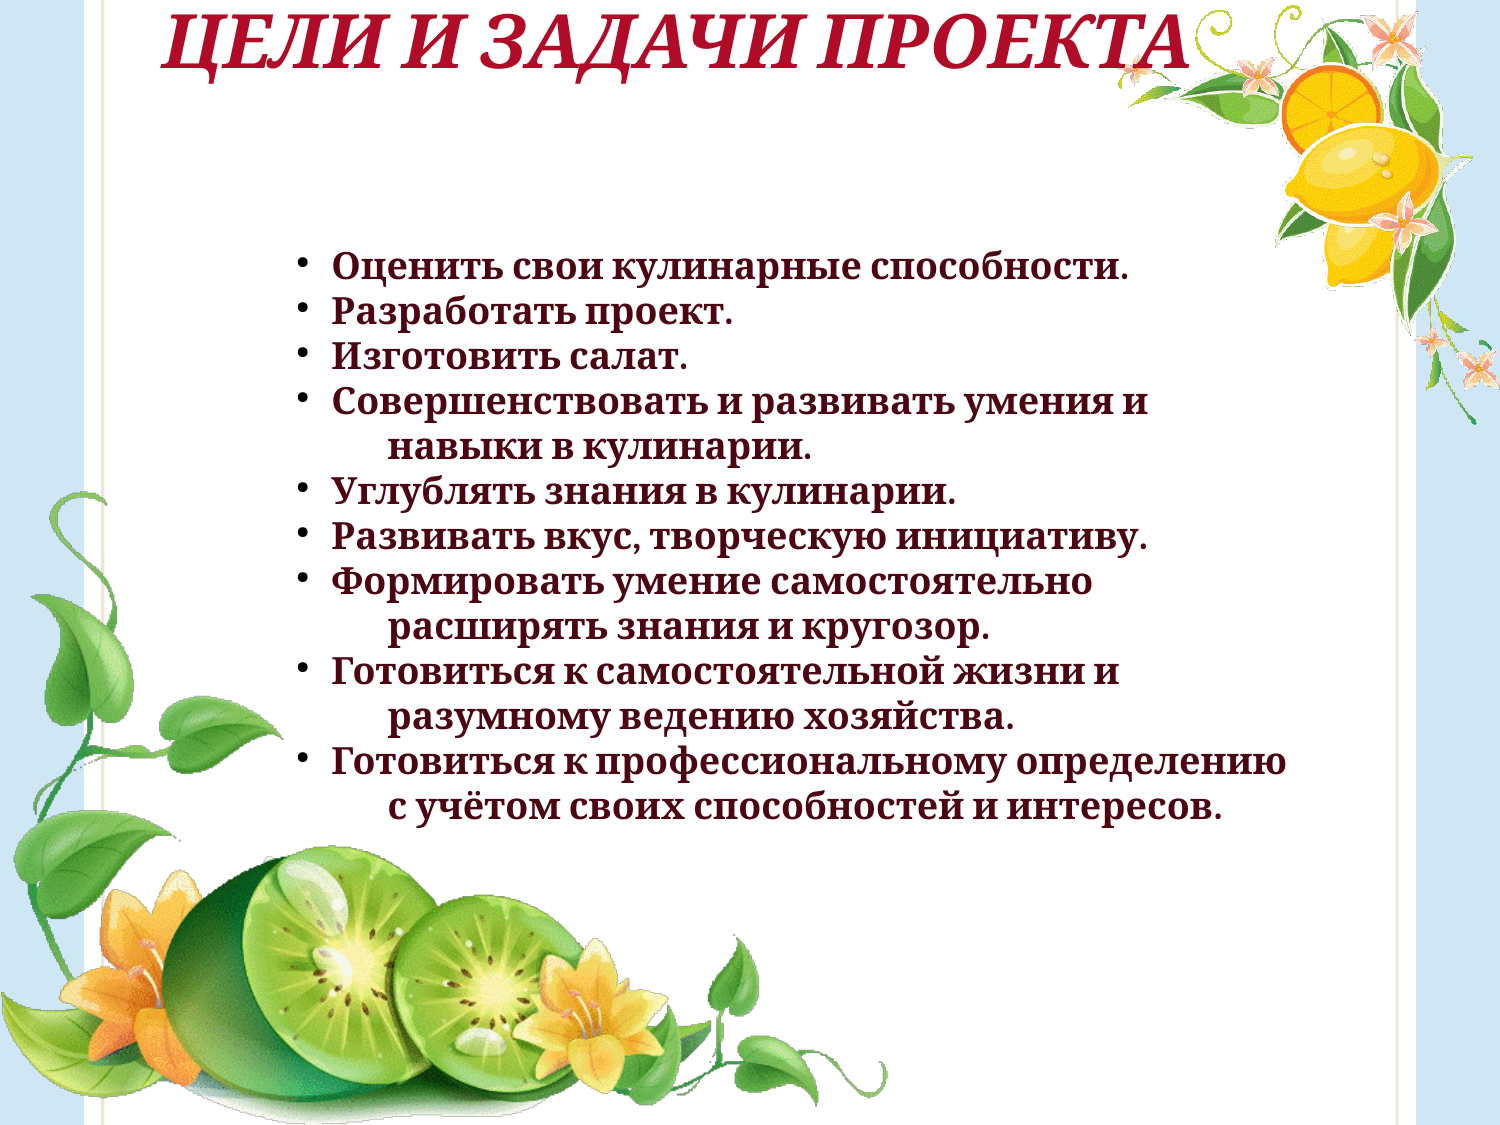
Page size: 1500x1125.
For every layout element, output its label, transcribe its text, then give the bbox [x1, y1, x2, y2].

text_box Оценить свои кулинарные способности. Разработать проект. Изготовить салат. Совершенствовать и развивать умения и навыки в кулинарии. Углублять знания в кулинарии. Развивать вкус, творческую инициативу. Формировать умение самостоятельно расширять знания и кругозор. Готовиться к самостоятельной жизни и разумному ведению хозяйства. Готовиться к профессиональному определению с учётом своих способностей и интересов. [281, 234, 1322, 875]
picture [0, 465, 903, 1125]
picture [1114, 0, 1500, 428]
title ЦЕЛИ И ЗАДАЧИ ПРОЕКТА [147, 0, 1274, 188]
